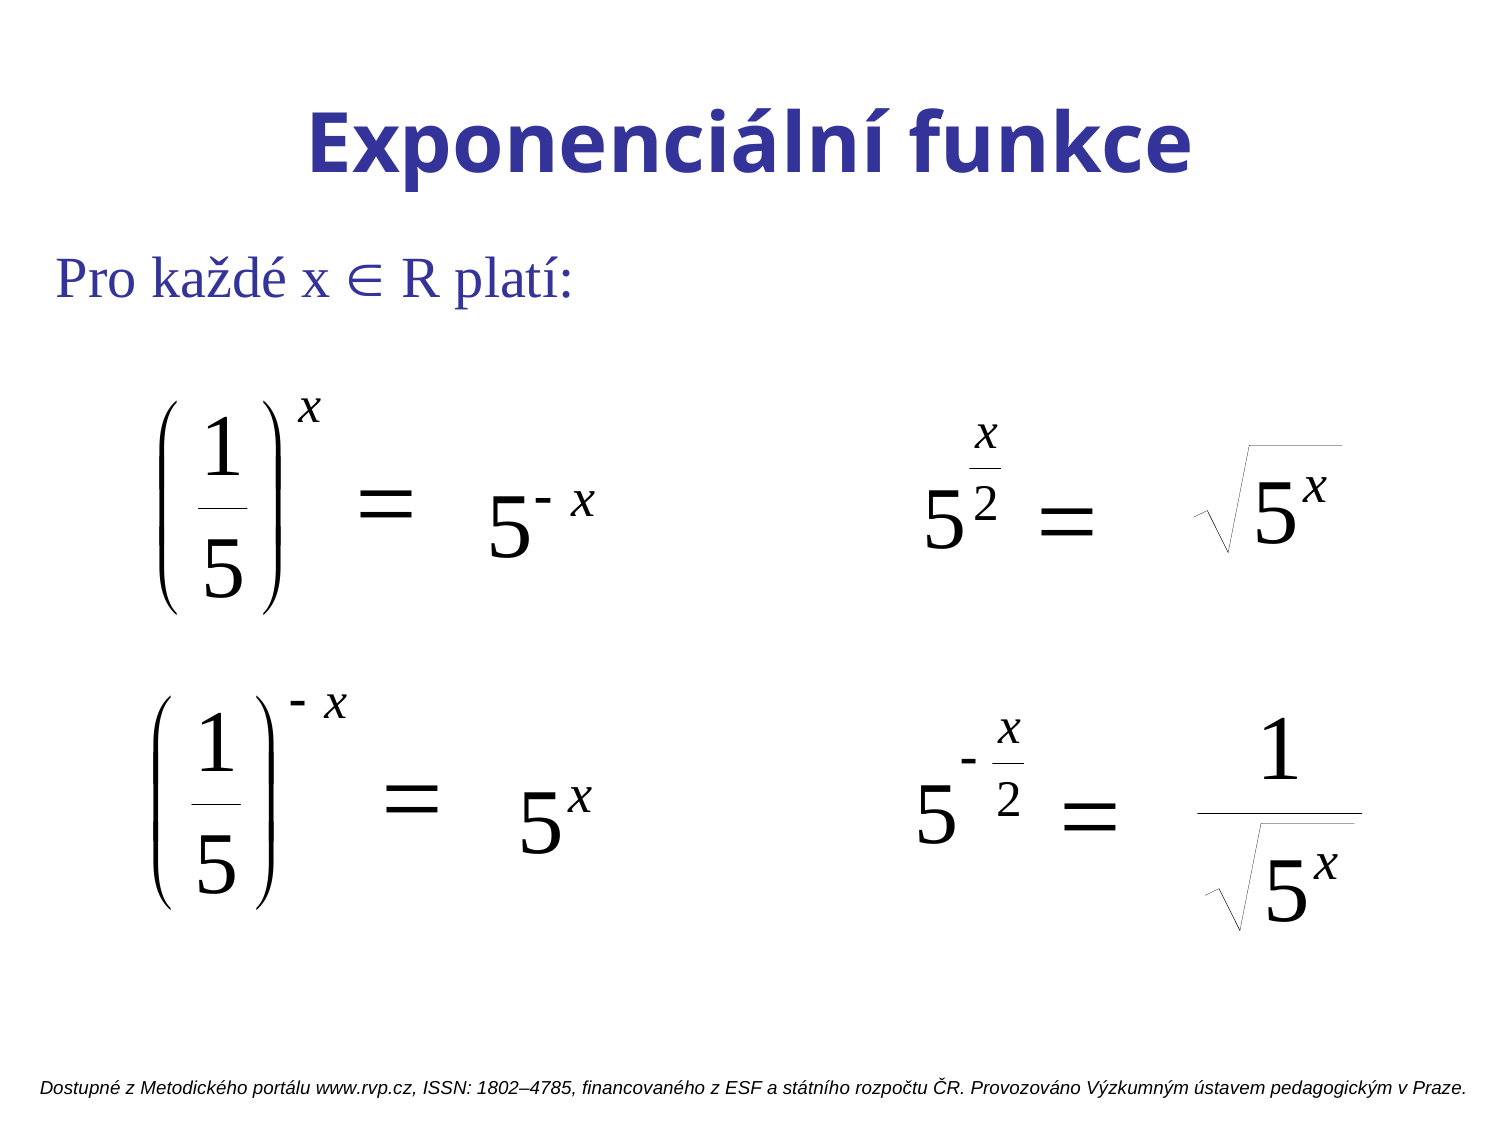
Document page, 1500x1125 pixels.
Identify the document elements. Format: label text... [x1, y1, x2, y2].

chart [506, 753, 608, 877]
chart [142, 368, 414, 633]
text_box Dostupné z Metodického portálu www.rvp.cz, ISSN: 1802–4785, financovaného z ESF a státního rozpočtu ČR. Provozováno Výzkumným ústavem pedagogickým v Praze. [24, 1068, 1481, 1107]
text_box Pro každé x  R platí: [41, 231, 1483, 318]
chart [912, 394, 1096, 571]
chart [475, 457, 615, 581]
chart [903, 689, 1117, 866]
chart [1178, 427, 1364, 575]
text_box Exponenciální funkce [75, 45, 1426, 231]
chart [135, 664, 444, 929]
chart [1182, 689, 1384, 953]
